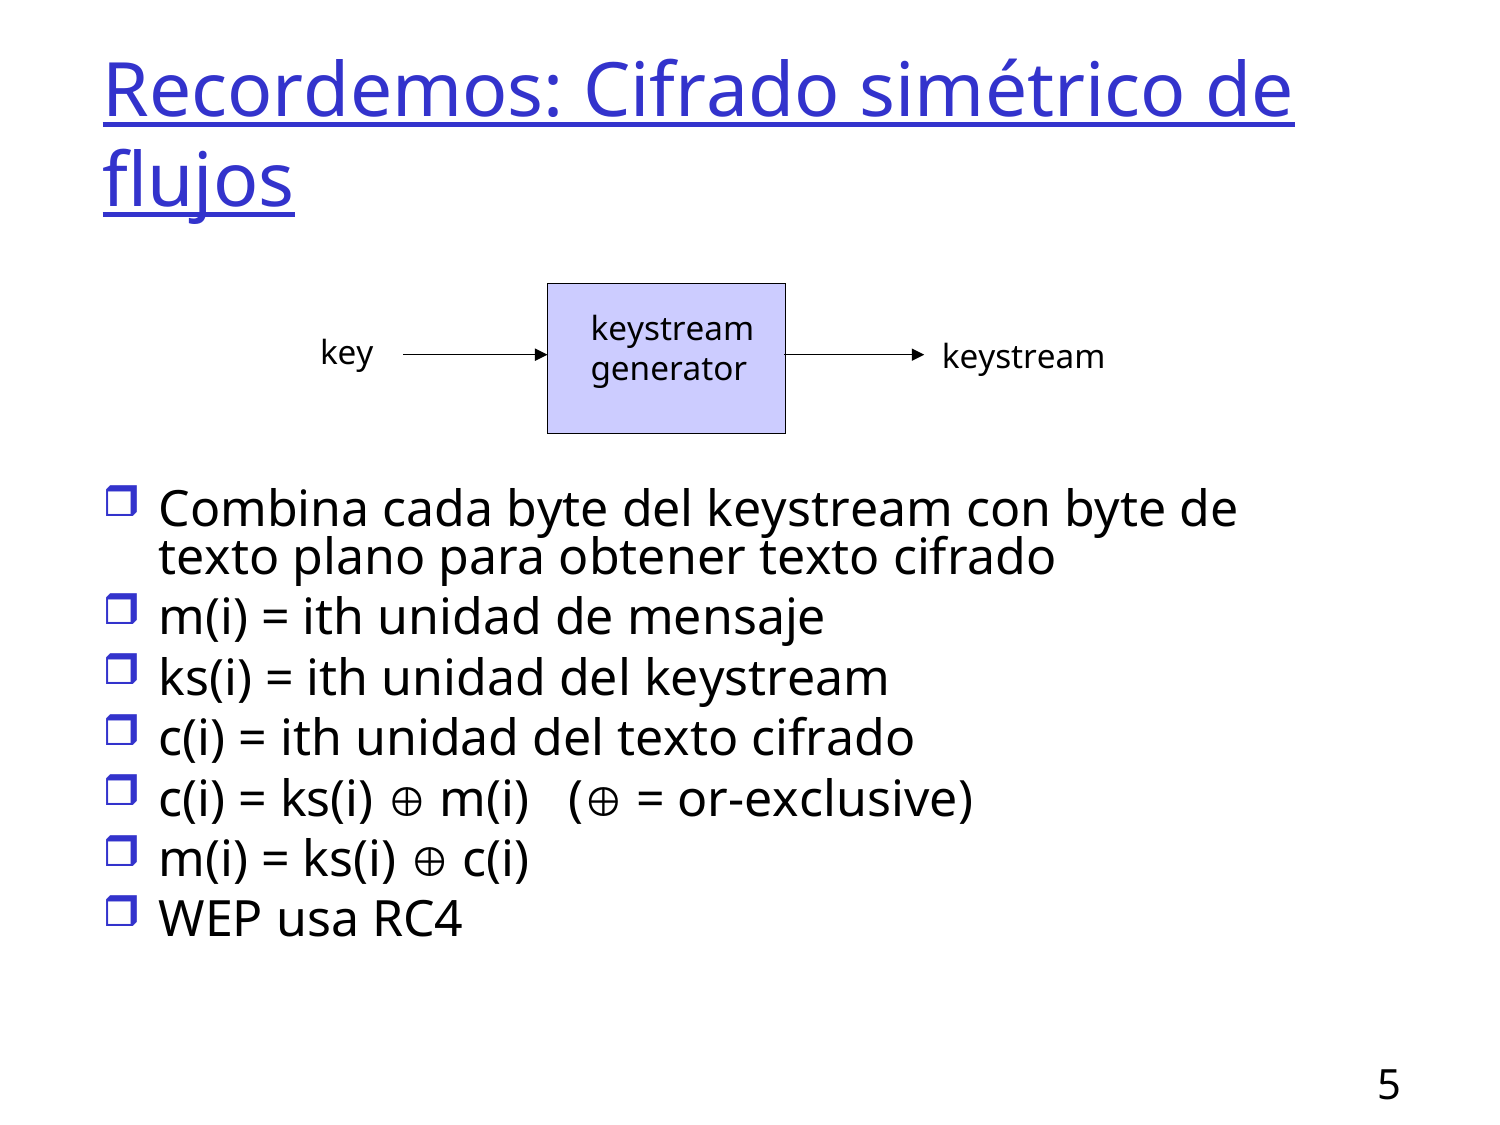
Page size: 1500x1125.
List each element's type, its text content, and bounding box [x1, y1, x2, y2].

text_box keystream [927, 327, 1121, 383]
text_box key [305, 323, 389, 379]
text_box keystream generator [575, 299, 770, 395]
list Combina cada byte del keystream con byte de texto plano para obtener texto cifrado m(i) = ith unidad de mensaje ks(i) = ith unidad del keystream c(i) = ith unidad del texto cifrado c(i) = ks(i)  m(i) ( = or-exclusive) m(i) = ks(i)  c(i) WEP usa RC4 [87, 480, 1363, 986]
title Recordemos: Cifrado simétrico de flujos [87, 33, 1363, 229]
text_box [547, 283, 786, 434]
